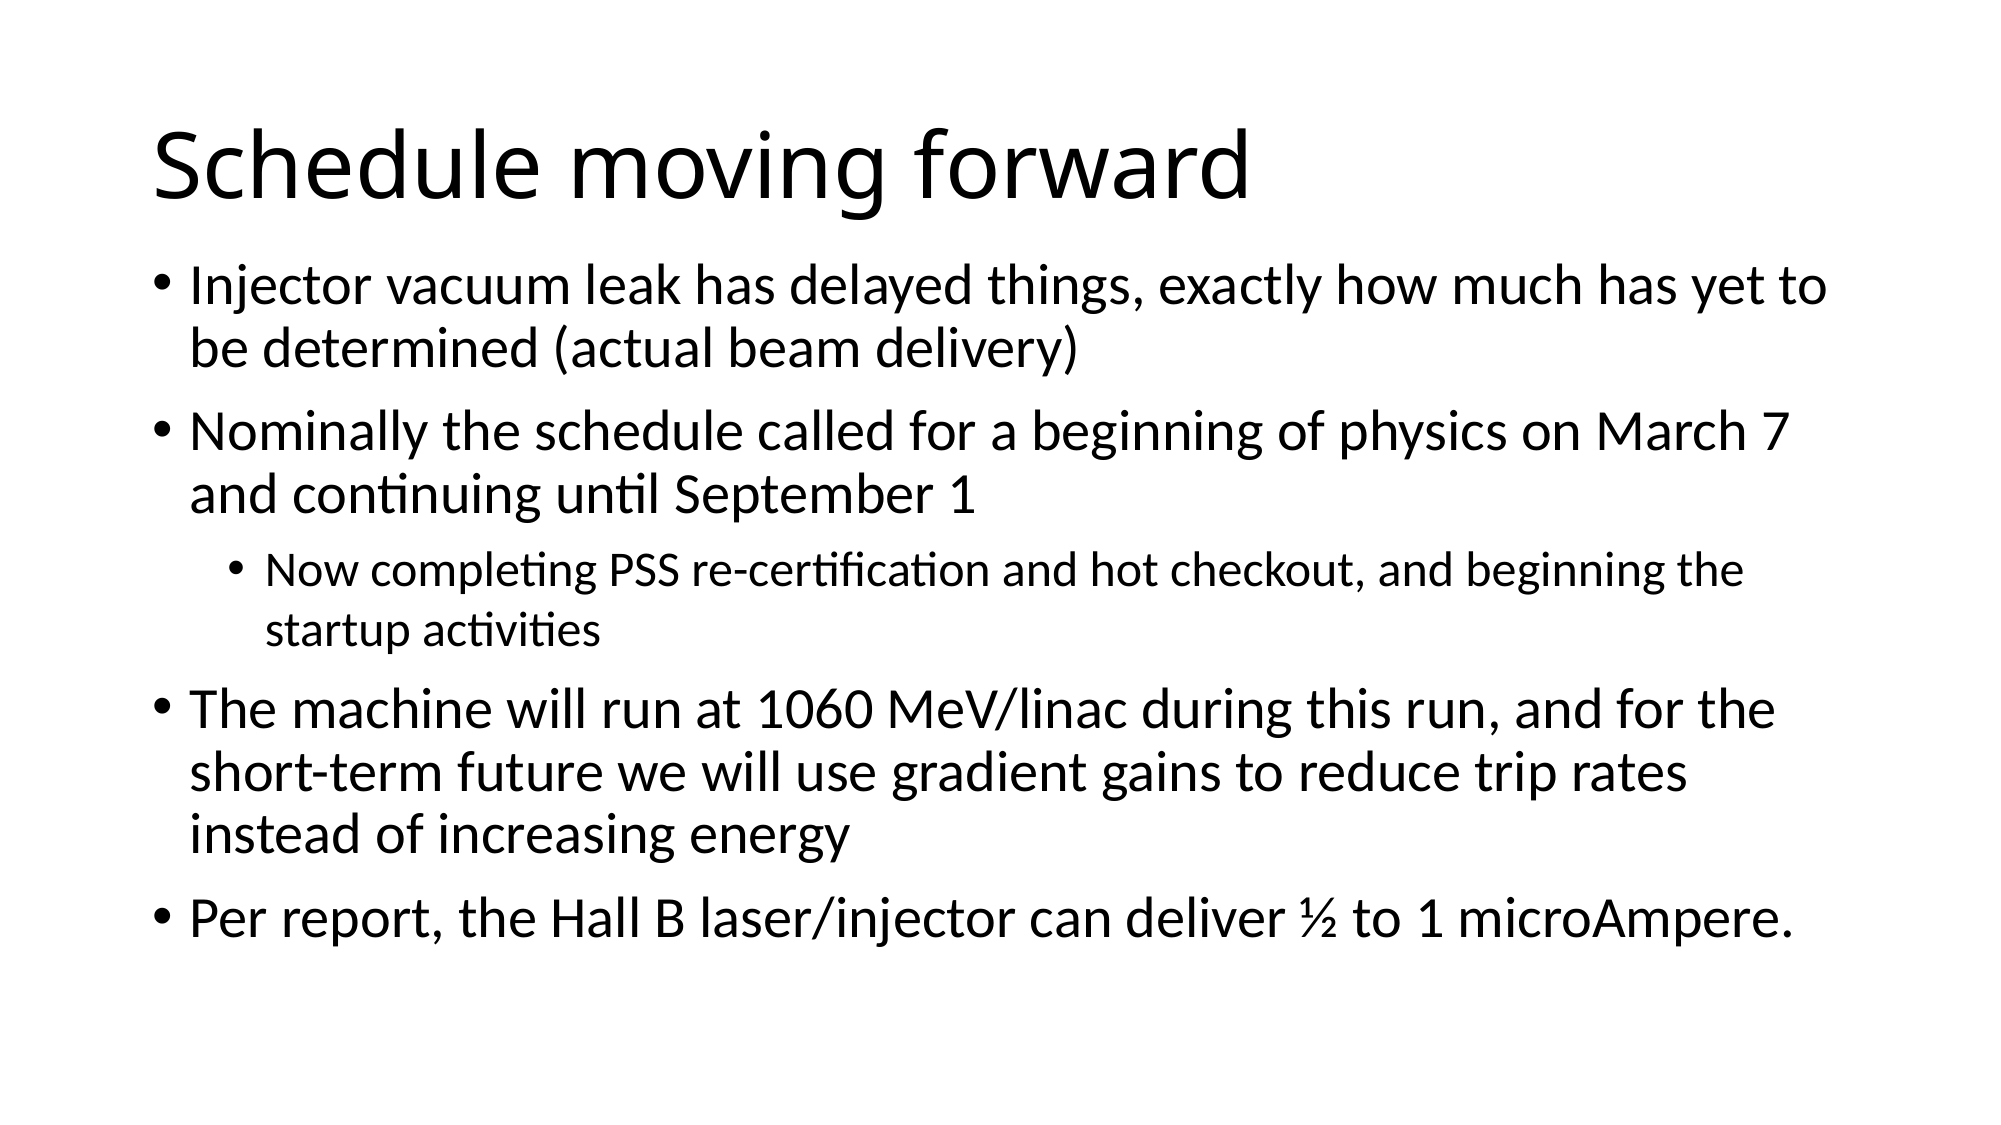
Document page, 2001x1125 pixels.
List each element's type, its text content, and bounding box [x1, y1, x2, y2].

title Schedule moving forward [137, 59, 1863, 246]
list Injector vacuum leak has delayed things, exactly how much has yet to be determined (actual beam delivery) Nominally the schedule called for a beginning of physics on March 7 and continuing until September 1 Now completing PSS re-certification and hot checkout, and beginning the startup activities The machine will run at 1060 MeV/linac during this run, and for the short-term future we will use gradient gains to reduce trip rates instead of increasing energy Per report, the Hall B laser/injector can deliver ½ to 1 microAmpere. [137, 246, 1863, 961]
